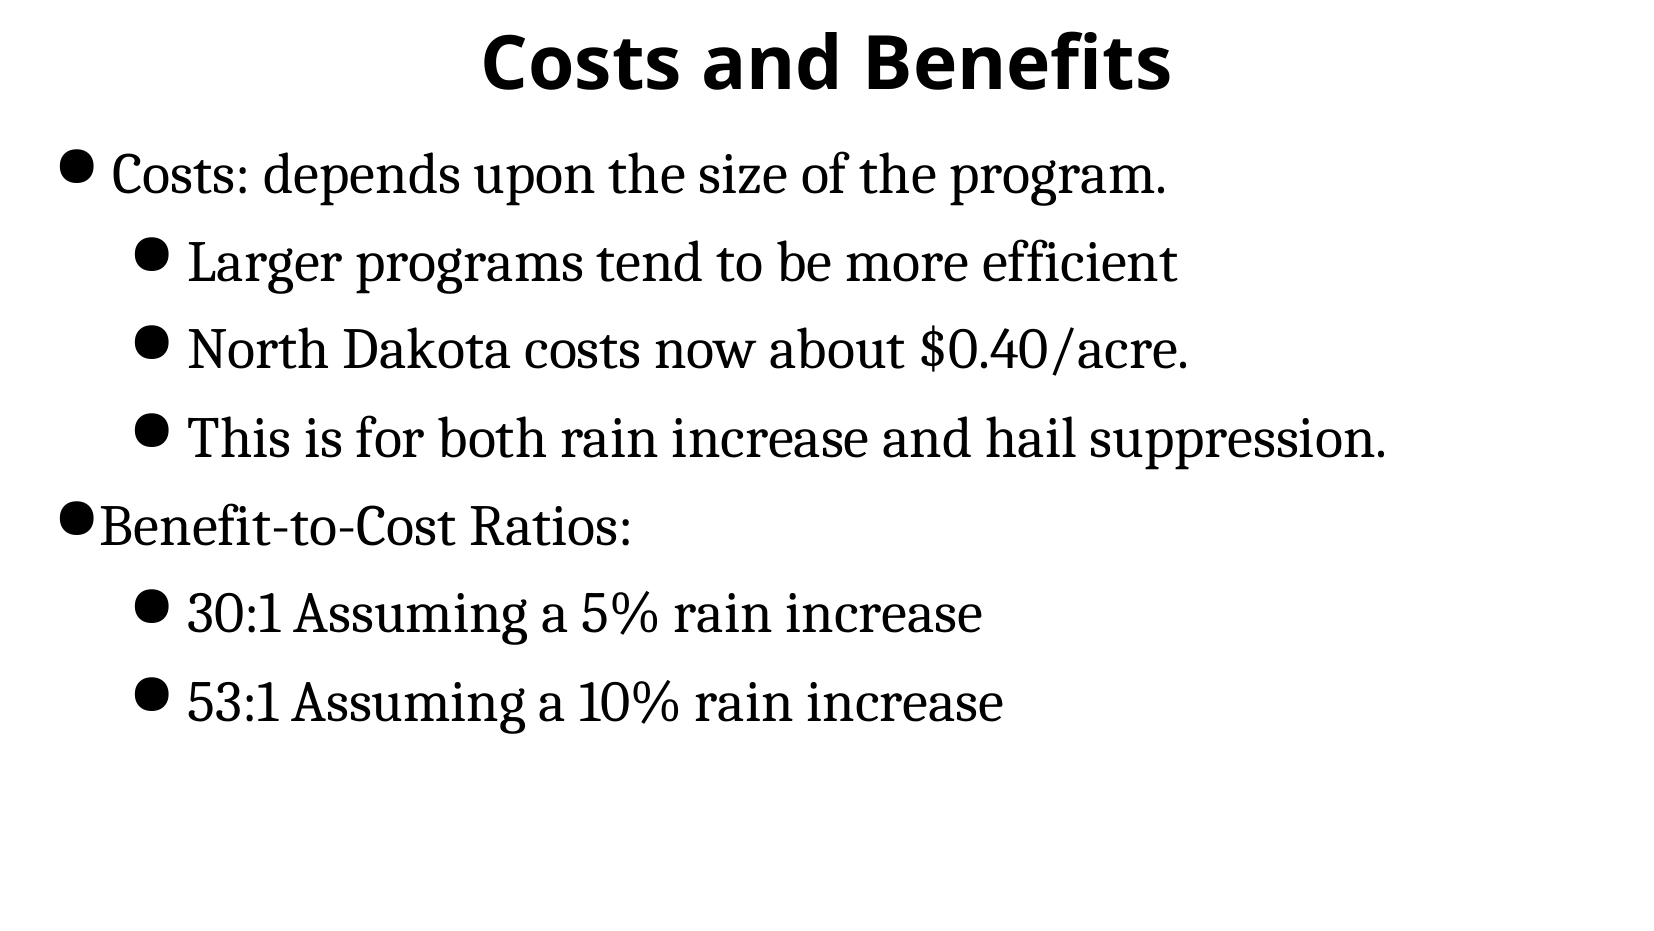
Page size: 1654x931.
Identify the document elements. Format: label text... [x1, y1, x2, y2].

text_box Costs: depends upon the size of the program. Larger programs tend to be more efficient North Dakota costs now about $0.40/acre. This is for both rain increase and hail suppression. Benefit-to-Cost Ratios: 30:1 Assuming a 5% rain increase 53:1 Assuming a 10% rain increase [37, 67, 1622, 828]
title Costs and Benefits [0, 11, 1654, 119]
